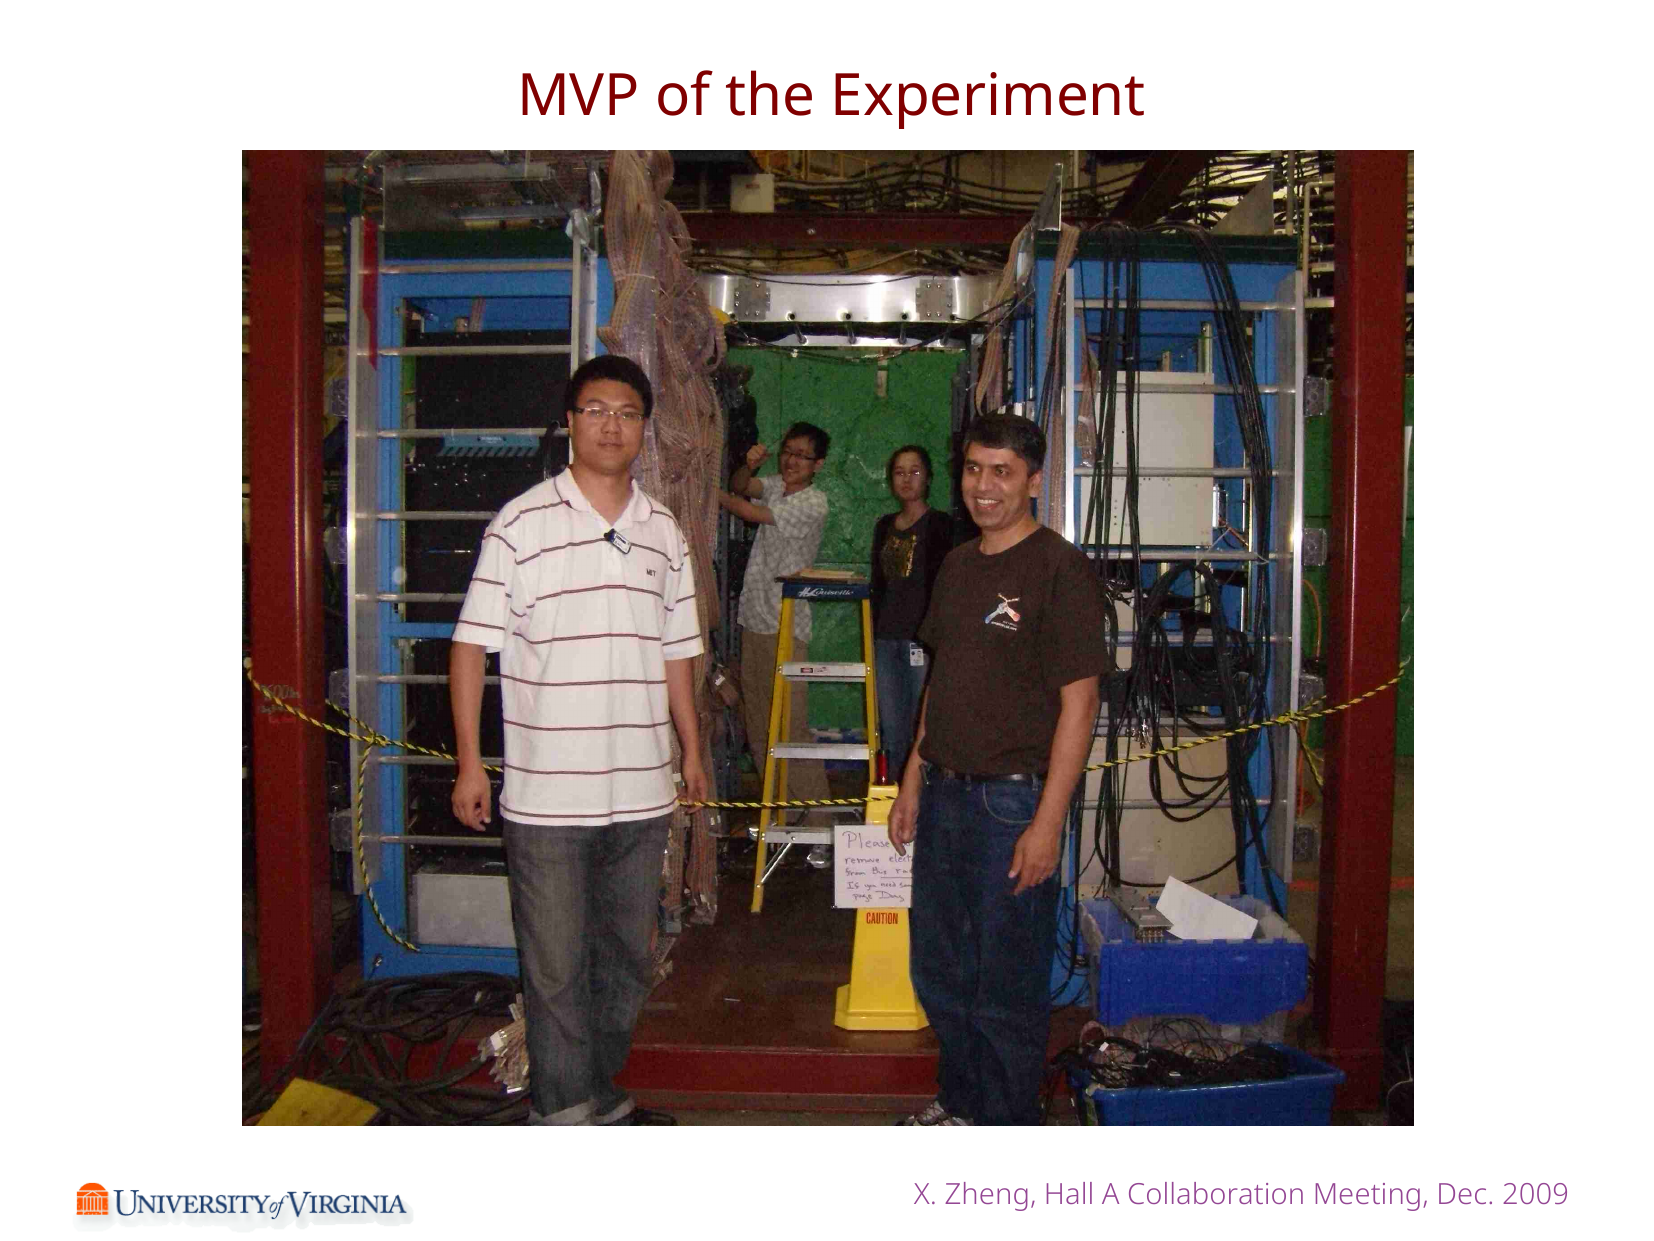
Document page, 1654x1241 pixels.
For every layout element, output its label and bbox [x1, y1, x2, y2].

picture [242, 150, 1414, 1126]
picture [53, 1165, 427, 1241]
